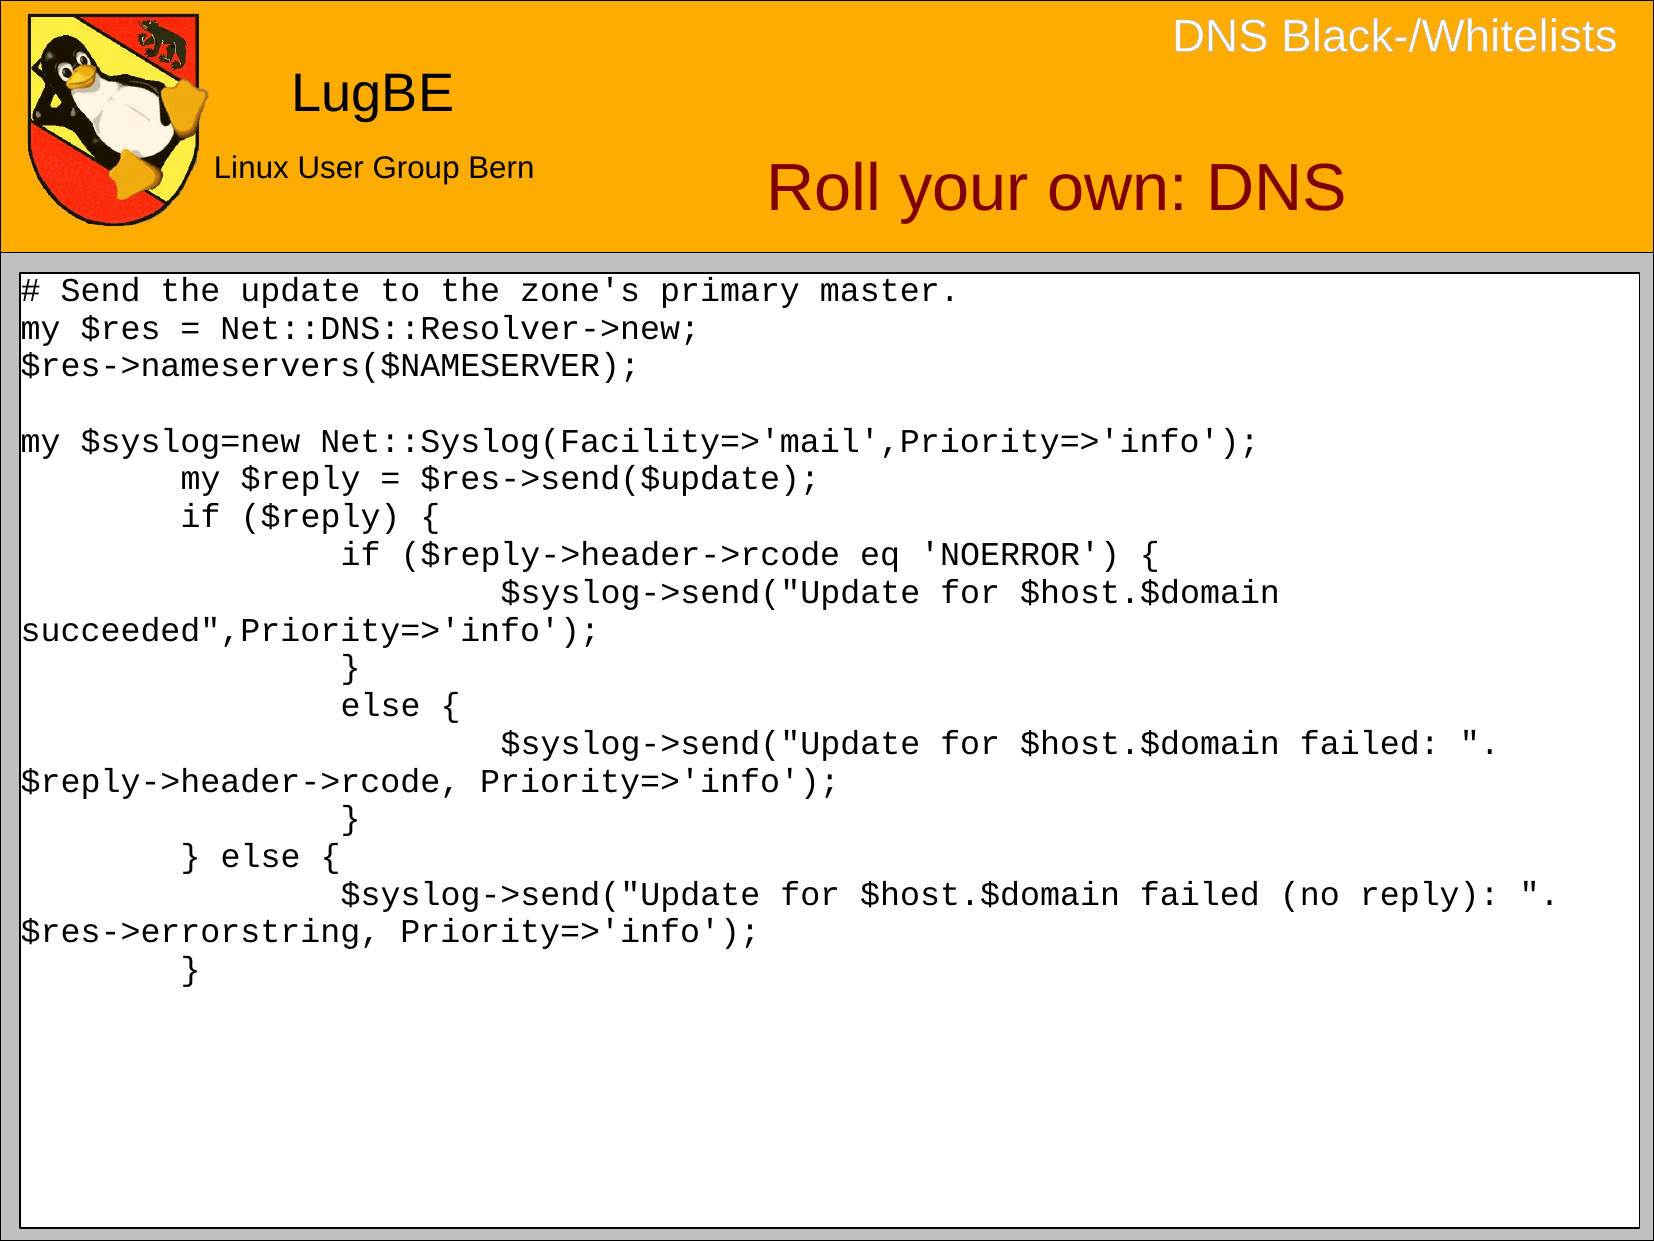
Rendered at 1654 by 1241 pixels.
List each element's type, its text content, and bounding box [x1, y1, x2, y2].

text_box # Send the update to the zone's primary master. my $res = Net::DNS::Resolver->new; $res->nameservers($NAMESERVER); my $syslog=new Net::Syslog(Facility=>'mail',Priority=>'info'); my $reply = $res->send($update); if ($reply) { if ($reply->header->rcode eq 'NOERROR') { $syslog->send("Update for $host.$domain succeeded",Priority=>'info'); } else { $syslog->send("Update for $host.$domain failed: ". $reply->header->rcode, Priority=>'info'); } } else { $syslog->send("Update for $host.$domain failed (no reply): ". $res->errorstring, Priority=>'info'); } [19, 272, 1640, 1229]
text_box Roll your own: DNS [766, 150, 1408, 225]
